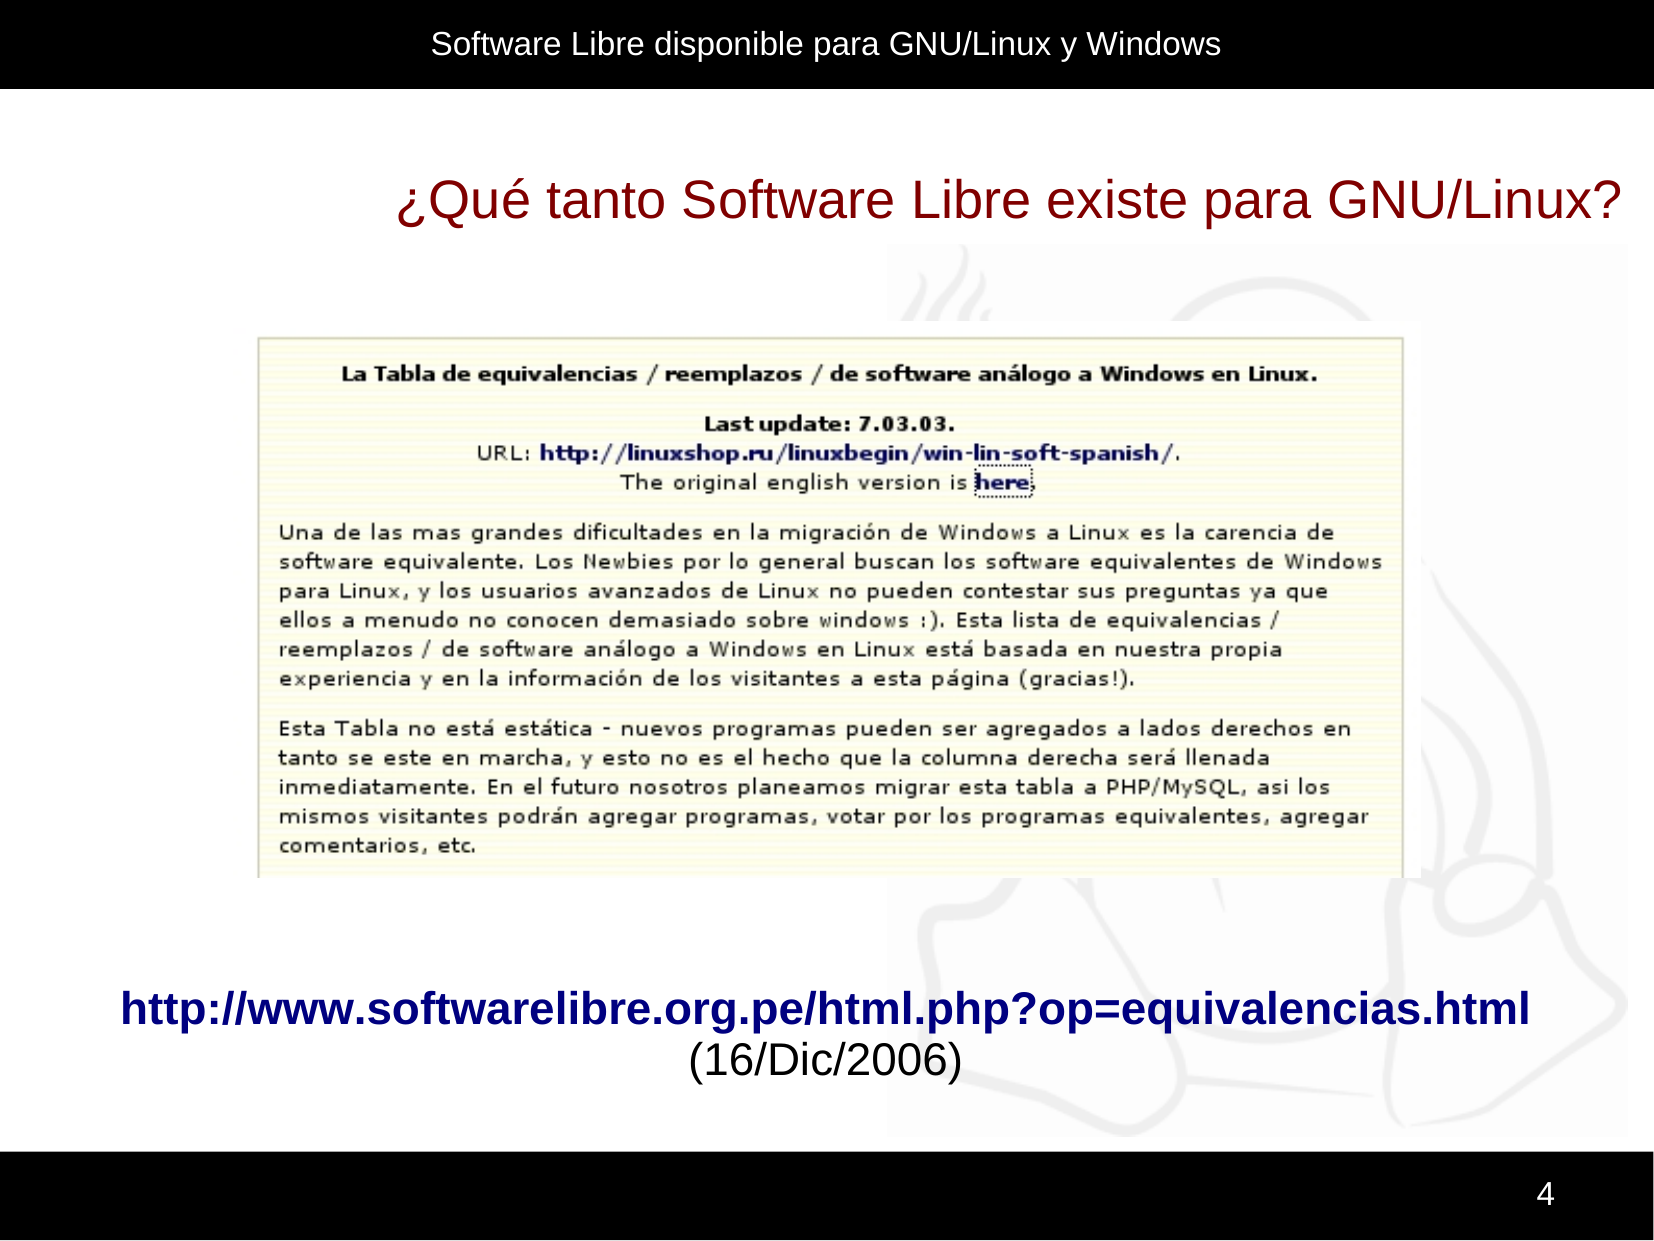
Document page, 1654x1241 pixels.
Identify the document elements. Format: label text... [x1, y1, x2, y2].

text_box http://www.softwarelibre.org.pe/html.php?op=equivalencias.html (16/Dic/2006) [120, 982, 1534, 1086]
text_box Software Libre disponible para GNU/Linux y Windows [0, 0, 1654, 89]
title ¿Qué tanto Software Libre existe para GNU/Linux? [147, 147, 1625, 252]
picture [233, 244, 1628, 1137]
